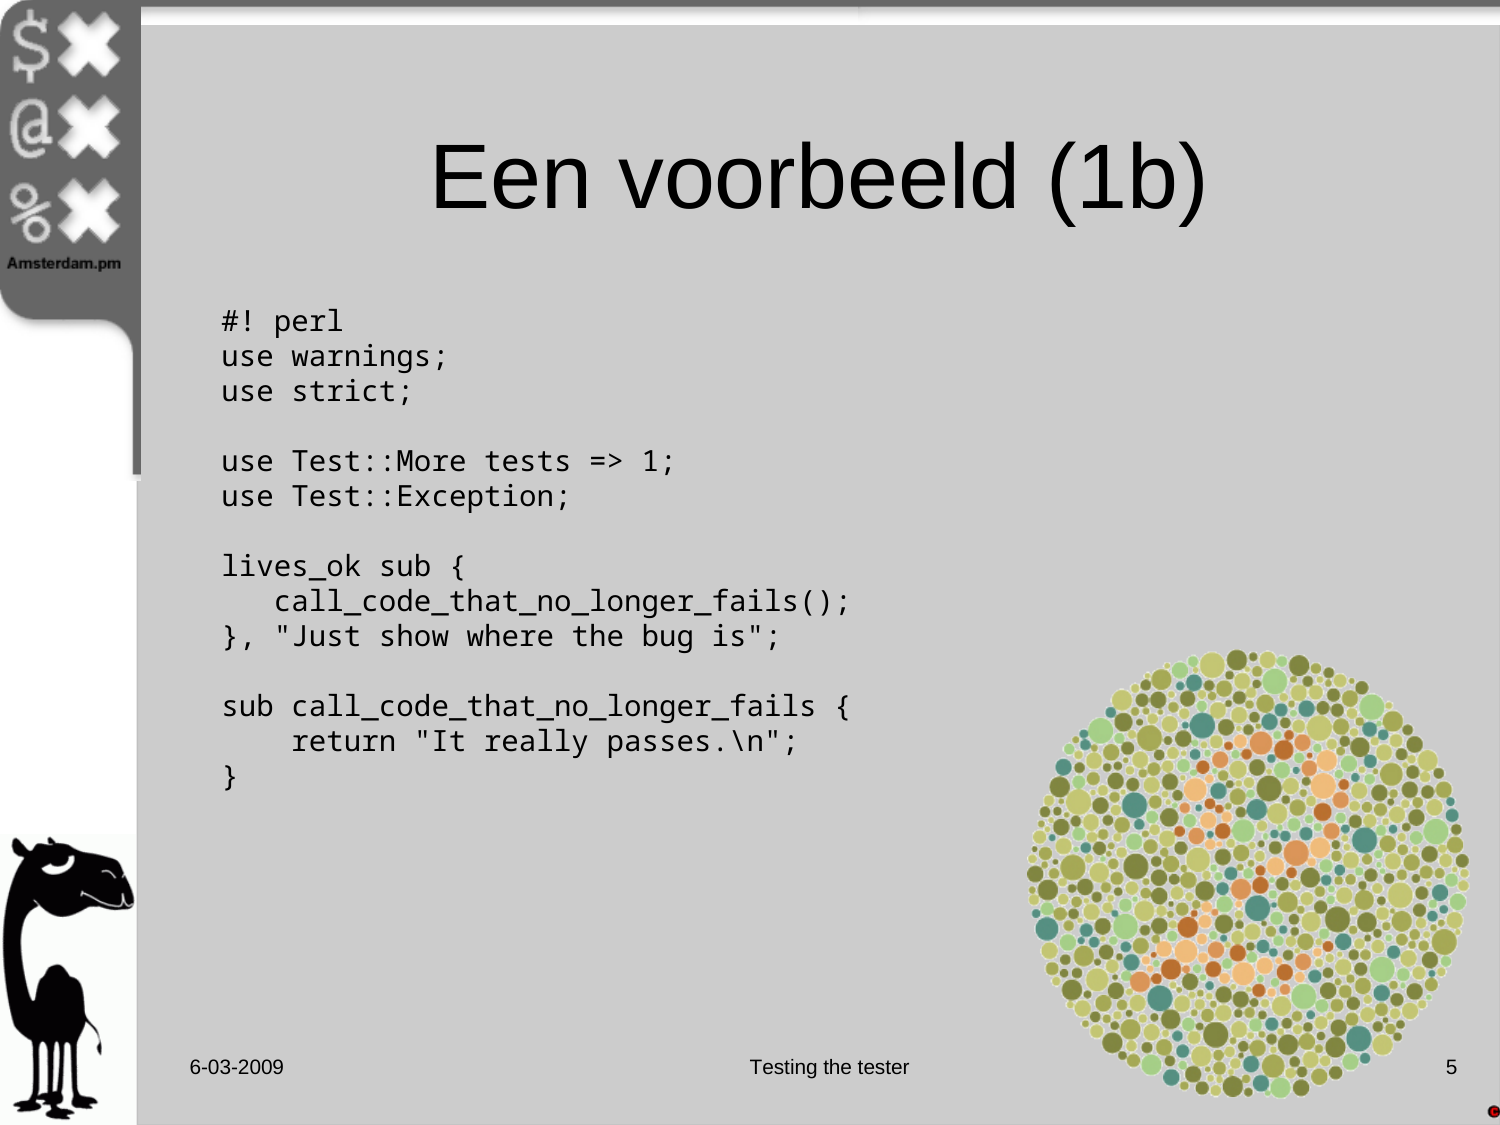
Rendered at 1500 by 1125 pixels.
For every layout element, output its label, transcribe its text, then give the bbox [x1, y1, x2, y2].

text_box #! perl use warnings; use strict; use Test::More tests => 1; use Test::Exception; lives_ok sub { call_code_that_no_longer_fails(); }, "Just show where the bug is"; sub call_code_that_no_longer_fails { return "It really passes.\n"; } [206, 295, 1447, 800]
picture [0, 0, 1500, 481]
picture [1027, 649, 1500, 1123]
title Een voorbeeld (1b) [177, 94, 1463, 265]
picture [0, 834, 136, 1125]
